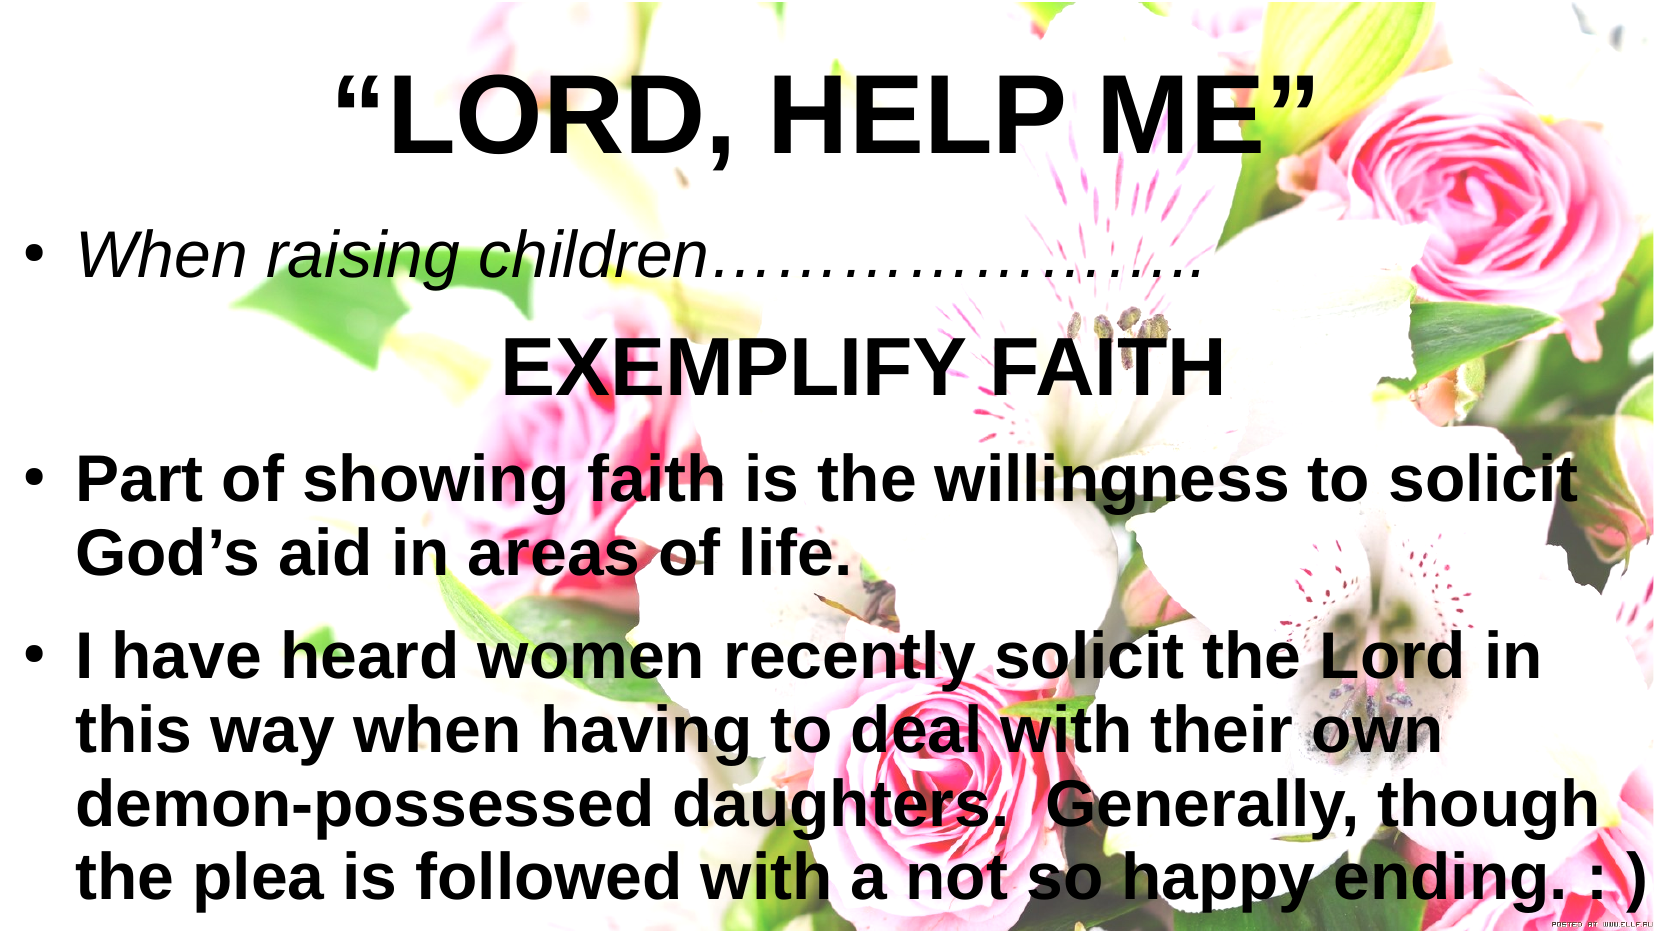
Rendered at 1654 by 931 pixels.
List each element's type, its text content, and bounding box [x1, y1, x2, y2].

picture [5, 2, 1654, 217]
list When raising children………………….. EXEMPLIFY FAITH Part of showing faith is the willingness to solicit God’s aid in areas of life. I have heard women recently solicit the Lord in this way when having to deal with their own demon-possessed daughters. Generally, though the plea is followed with a not so happy ending. : ) [5, 217, 1654, 931]
title “LORD, HELP ME” [82, 37, 1571, 193]
